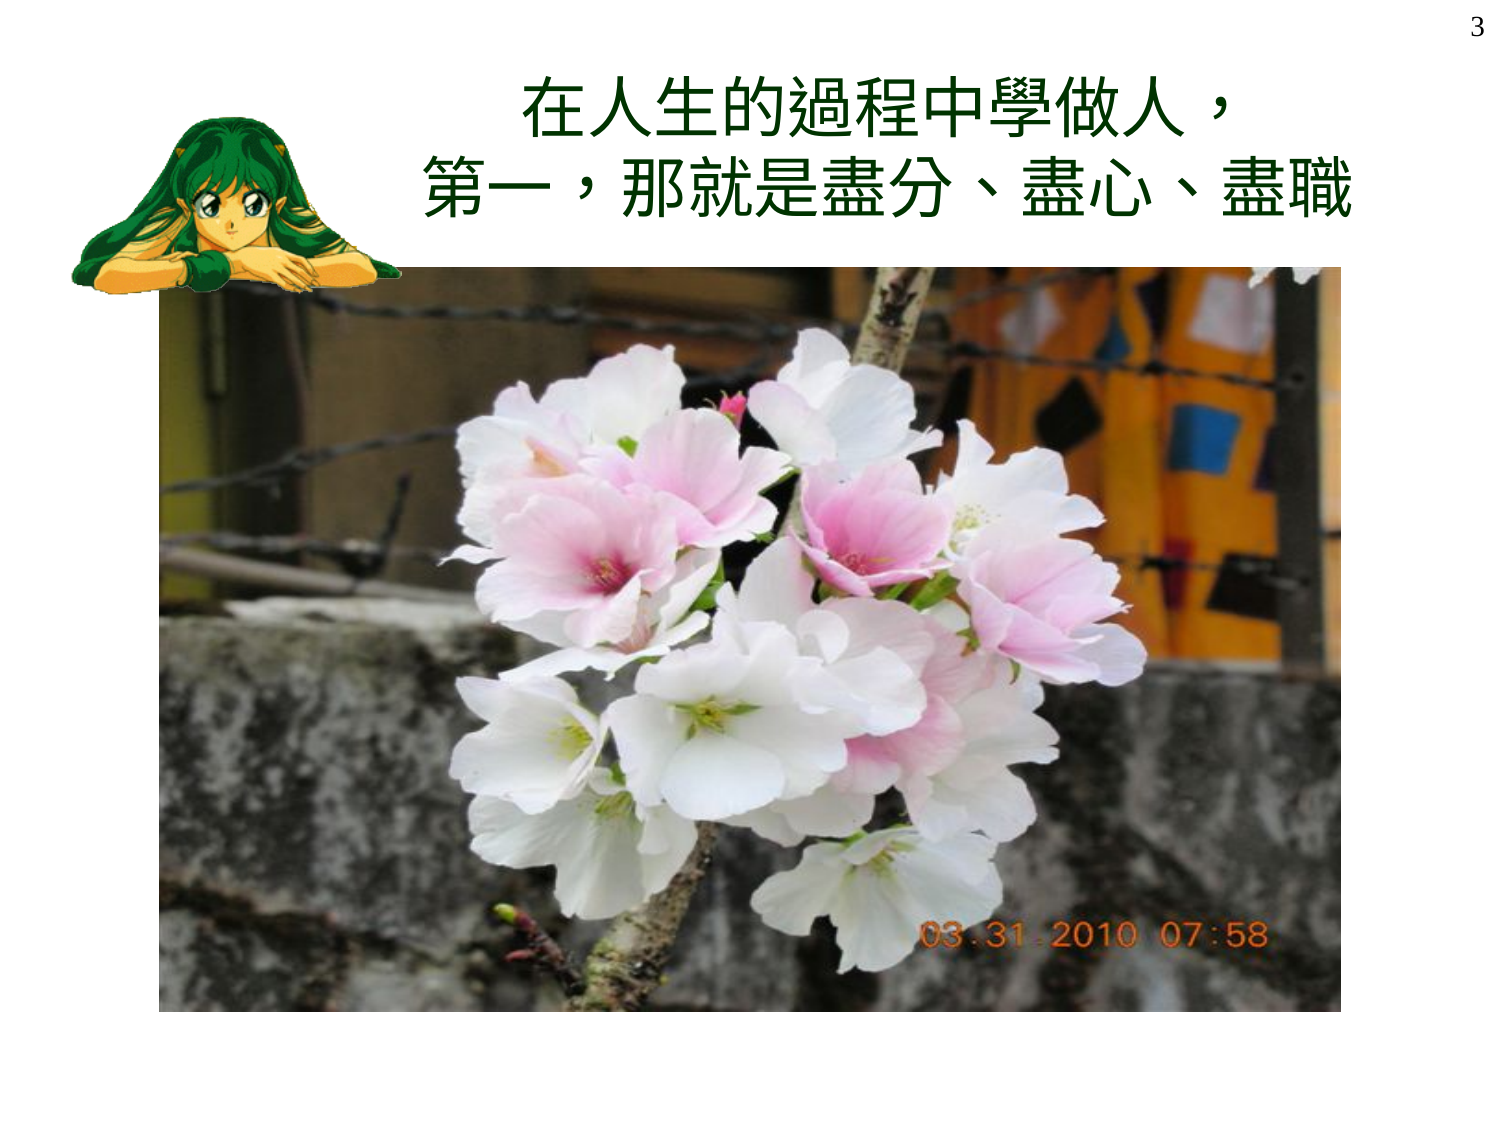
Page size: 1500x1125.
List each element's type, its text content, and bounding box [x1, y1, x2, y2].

text_box <編號> [1249, 0, 1500, 76]
title 在人生的過程中學做人， 第一，那就是盡分、盡心、盡職 [274, 58, 1500, 234]
picture [70, 113, 1341, 1012]
